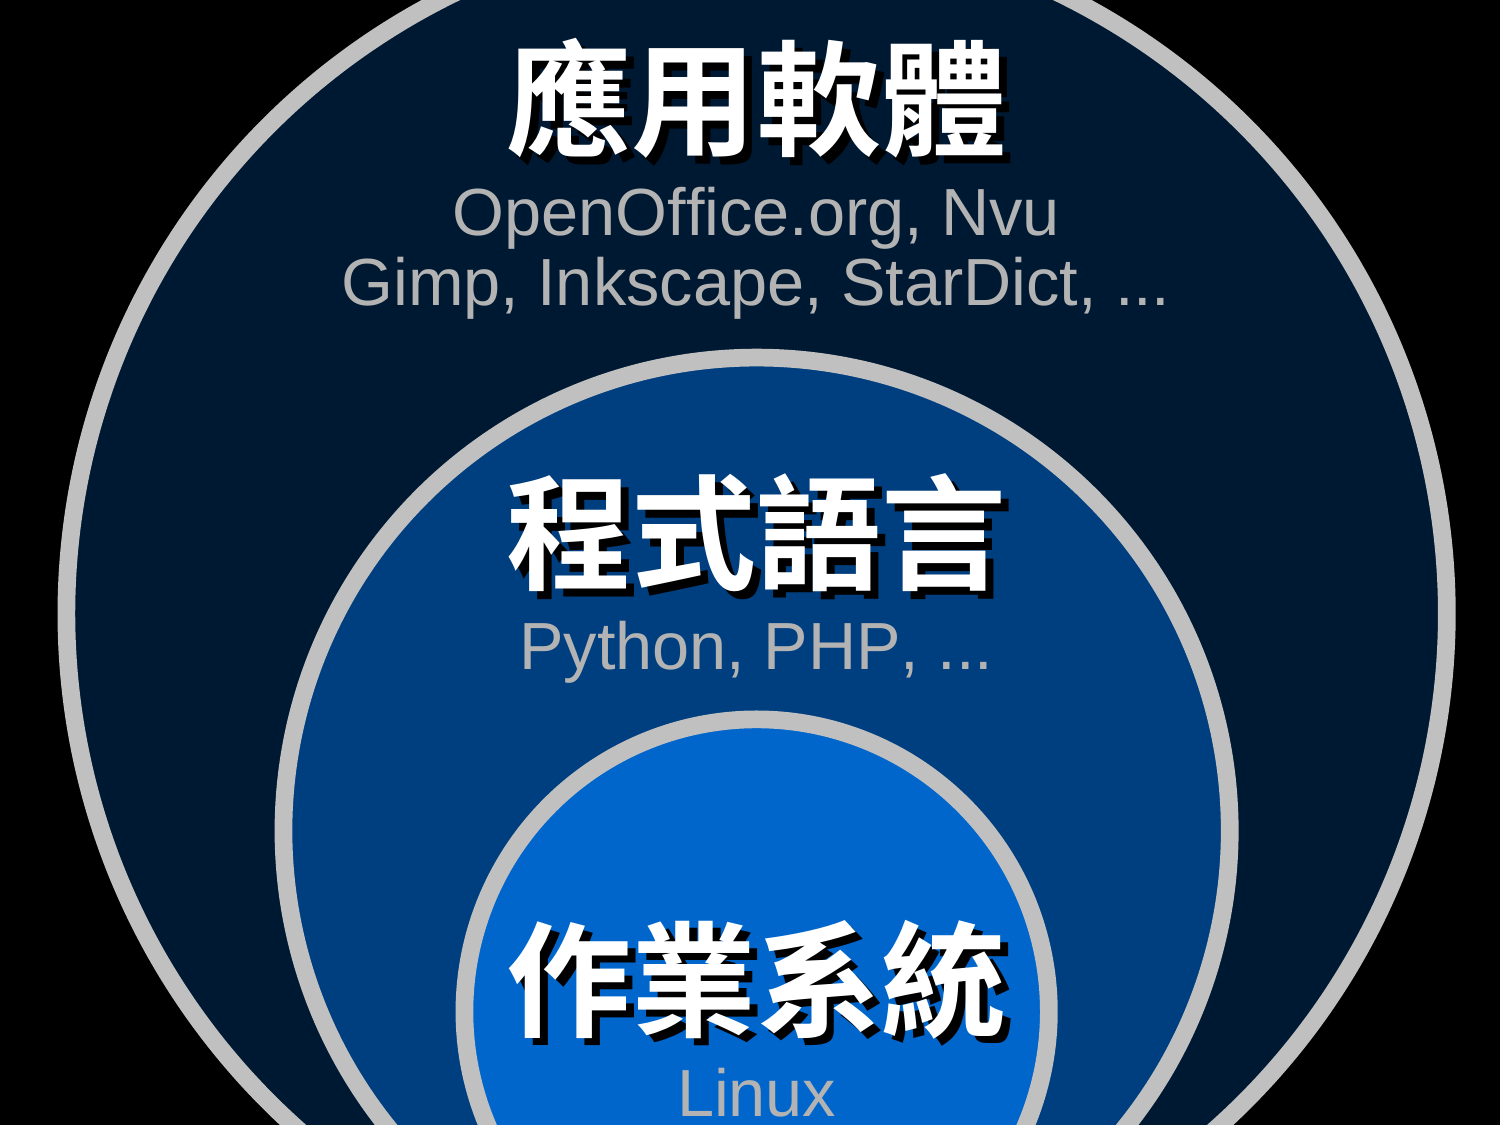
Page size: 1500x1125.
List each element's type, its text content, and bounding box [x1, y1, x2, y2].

text_box 應用軟體 OpenOffice.org, Nvu Gimp, Inkscape, StarDict, ... [66, 0, 1447, 1125]
text_box 程式語言 Python, PHP, ... [283, 357, 1230, 1125]
text_box 作業系統 Linux [464, 719, 1049, 1125]
